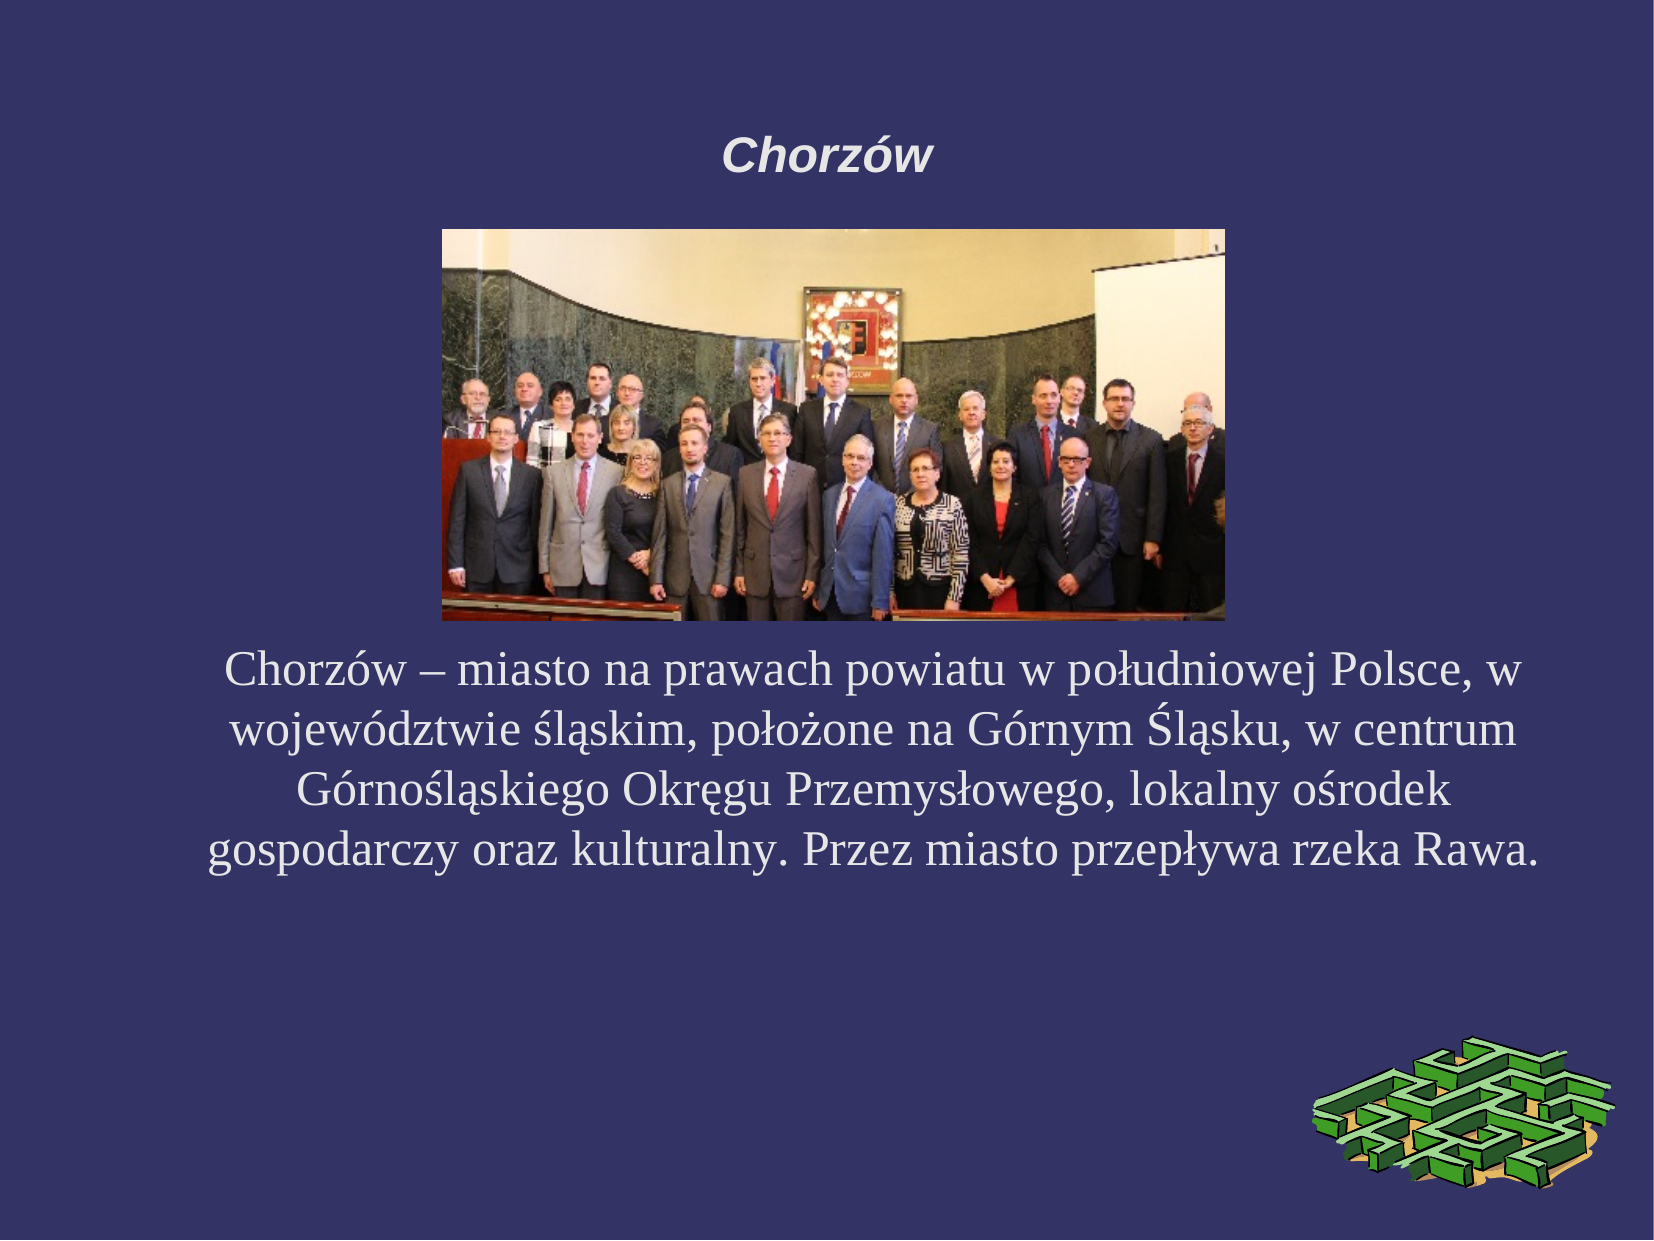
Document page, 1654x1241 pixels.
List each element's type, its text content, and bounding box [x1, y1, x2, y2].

subtitle Chorzów – miasto na prawach powiatu w południowej Polsce, w województwie śląskim, położone na Górnym Śląsku, w centrum Górnośląskiego Okręgu Przemysłowego, lokalny ośrodek gospodarczy oraz kulturalny. Przez miasto przepływa rzeka Rawa. [178, 364, 1570, 1147]
picture [442, 229, 1225, 621]
title Chorzów [82, 49, 1571, 257]
